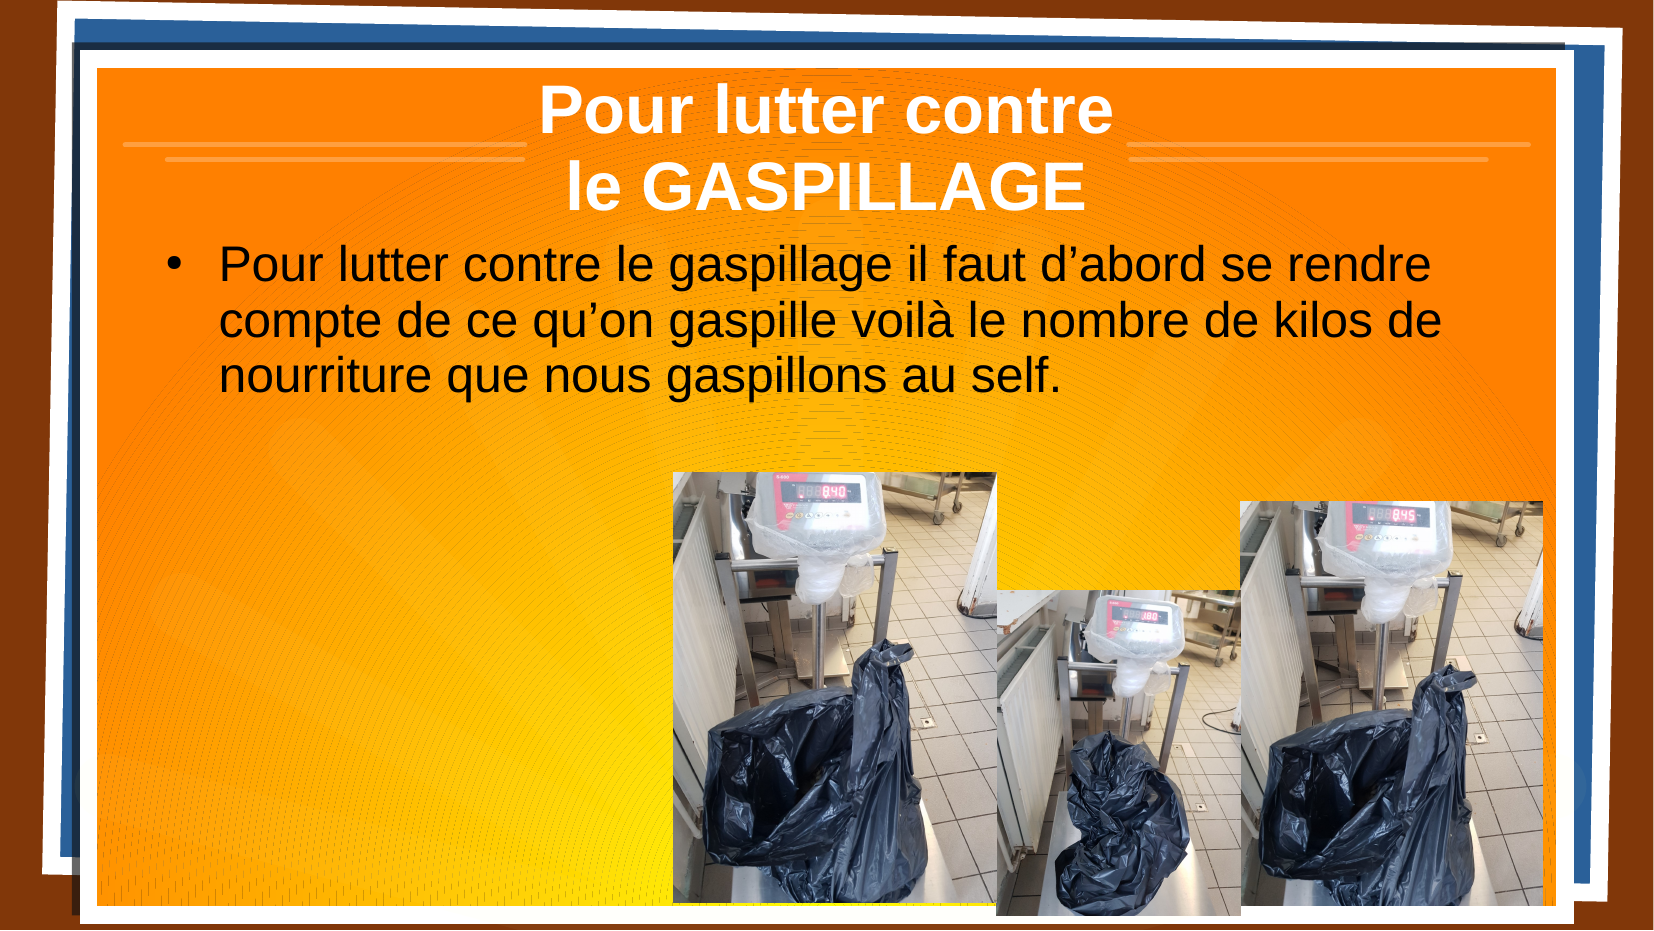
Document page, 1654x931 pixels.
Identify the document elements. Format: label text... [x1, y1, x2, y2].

picture [673, 472, 1543, 916]
title Pour lutter contre le GASPILLAGE [531, 70, 1123, 225]
list Pour lutter contre le gaspillage il faut d’abord se rendre compte de ce qu’on gaspille voilà le nombre de kilos de nourriture que nous gaspillons au self. [147, 236, 1506, 827]
